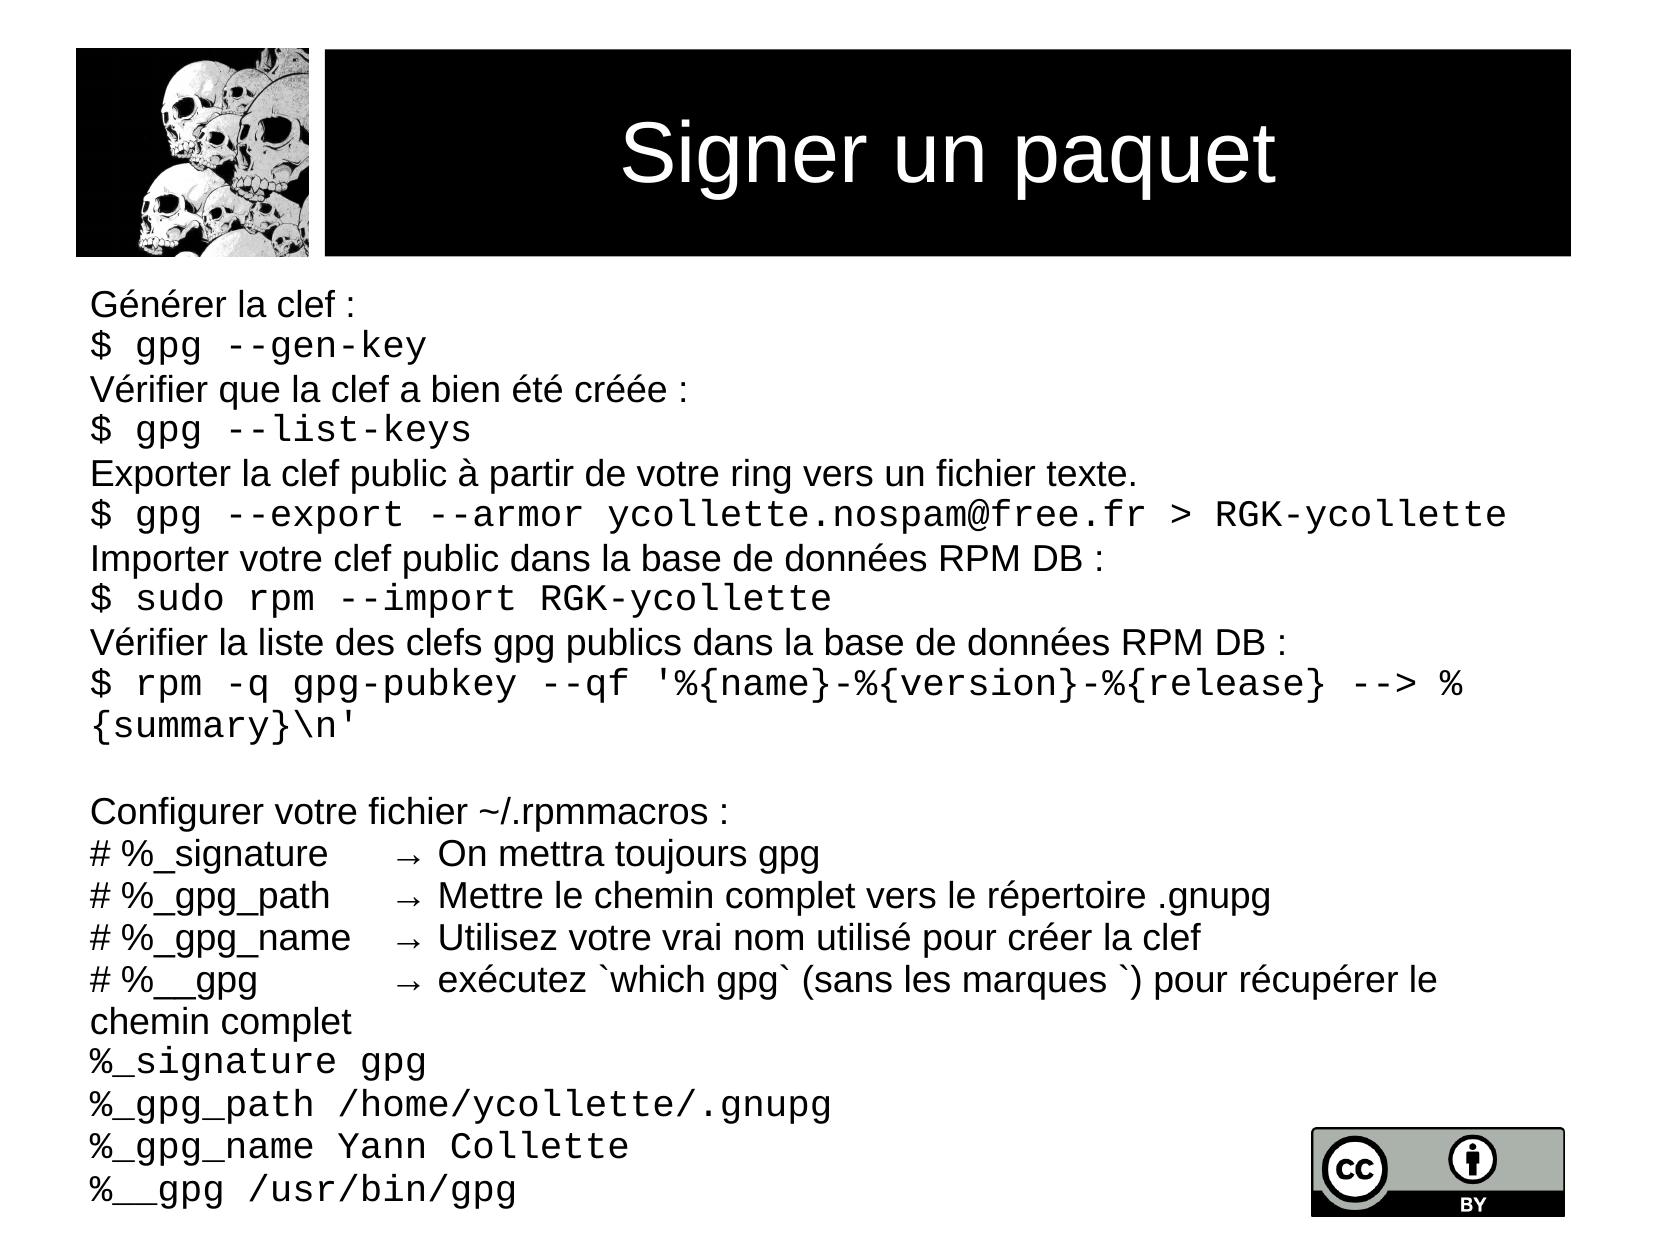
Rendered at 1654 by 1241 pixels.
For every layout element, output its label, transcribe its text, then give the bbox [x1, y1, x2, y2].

text_box Générer la clef : $ gpg --gen-key Vérifier que la clef a bien été créée : $ gpg --list-keys Exporter la clef public à partir de votre ring vers un fichier texte. $ gpg --export --armor ycollette.nospam@free.fr > RGK-ycollette Importer votre clef public dans la base de données RPM DB : $ sudo rpm --import RGK-ycollette Vérifier la liste des clefs gpg publics dans la base de données RPM DB : $ rpm -q gpg-pubkey --qf '%{name}-%{version}-%{release} --> %{summary}\n' Configurer votre fichier ~/.rpmmacros : # %_signature → On mettra toujours gpg # %_gpg_path → Mettre le chemin complet vers le répertoire .gnupg # %_gpg_name → Utilisez votre vrai nom utilisé pour créer la clef # %__gpg → exécutez `which gpg` (sans les marques `) pour récupérer le chemin complet %_signature gpg %_gpg_path /home/ycollette/.gnupg %_gpg_name Yann Collette %__gpg /usr/bin/gpg [75, 276, 1576, 1221]
picture [76, 48, 309, 257]
title Signer un paquet [324, 49, 1571, 257]
